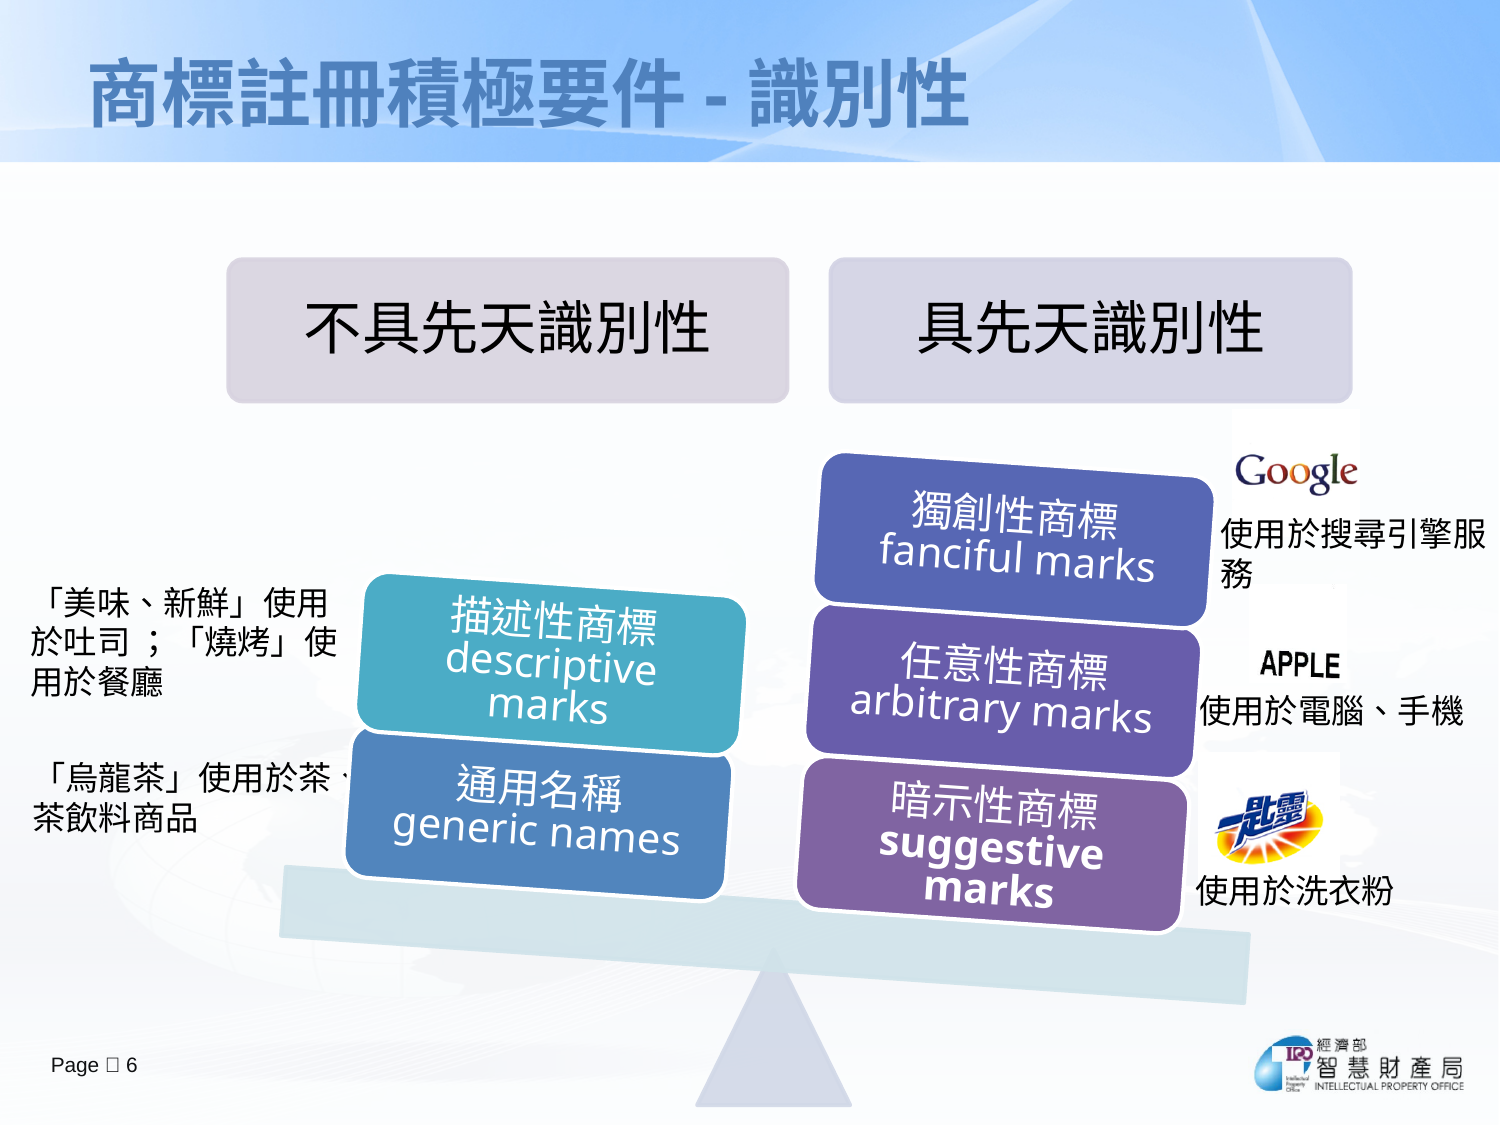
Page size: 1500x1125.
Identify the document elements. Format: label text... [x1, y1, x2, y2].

text_box 描述性商標 descriptive marks [355, 572, 749, 756]
text_box 獨創性商標 fanciful marks [812, 451, 1216, 629]
text_box 「美味、新鮮」使用於吐司 ；「燒烤」使用於餐廳 [15, 574, 359, 711]
picture [1249, 602, 1347, 682]
text_box [281, 866, 1249, 1106]
text_box 暗示性商標 suggestive marks [794, 756, 1190, 934]
text_box 使用於搜尋引擎服務 [1209, 505, 1500, 602]
text_box 使用於洗衣粉 [1181, 862, 1498, 918]
picture [1198, 752, 1340, 862]
text_box 不具先天識別性 [228, 259, 788, 402]
text_box 「烏龍茶」使用於茶、茶飲料商品 [17, 750, 350, 846]
text_box 具先天識別性 [830, 259, 1351, 402]
text_box 通用名稱 generic names [343, 727, 734, 902]
picture [1232, 410, 1360, 505]
text_box 使用於電腦、手機 [1197, 682, 1500, 739]
text_box 任意性商標 arbitrary marks [804, 603, 1203, 780]
title 商標註冊積極要件-識別性 [71, 15, 1410, 178]
